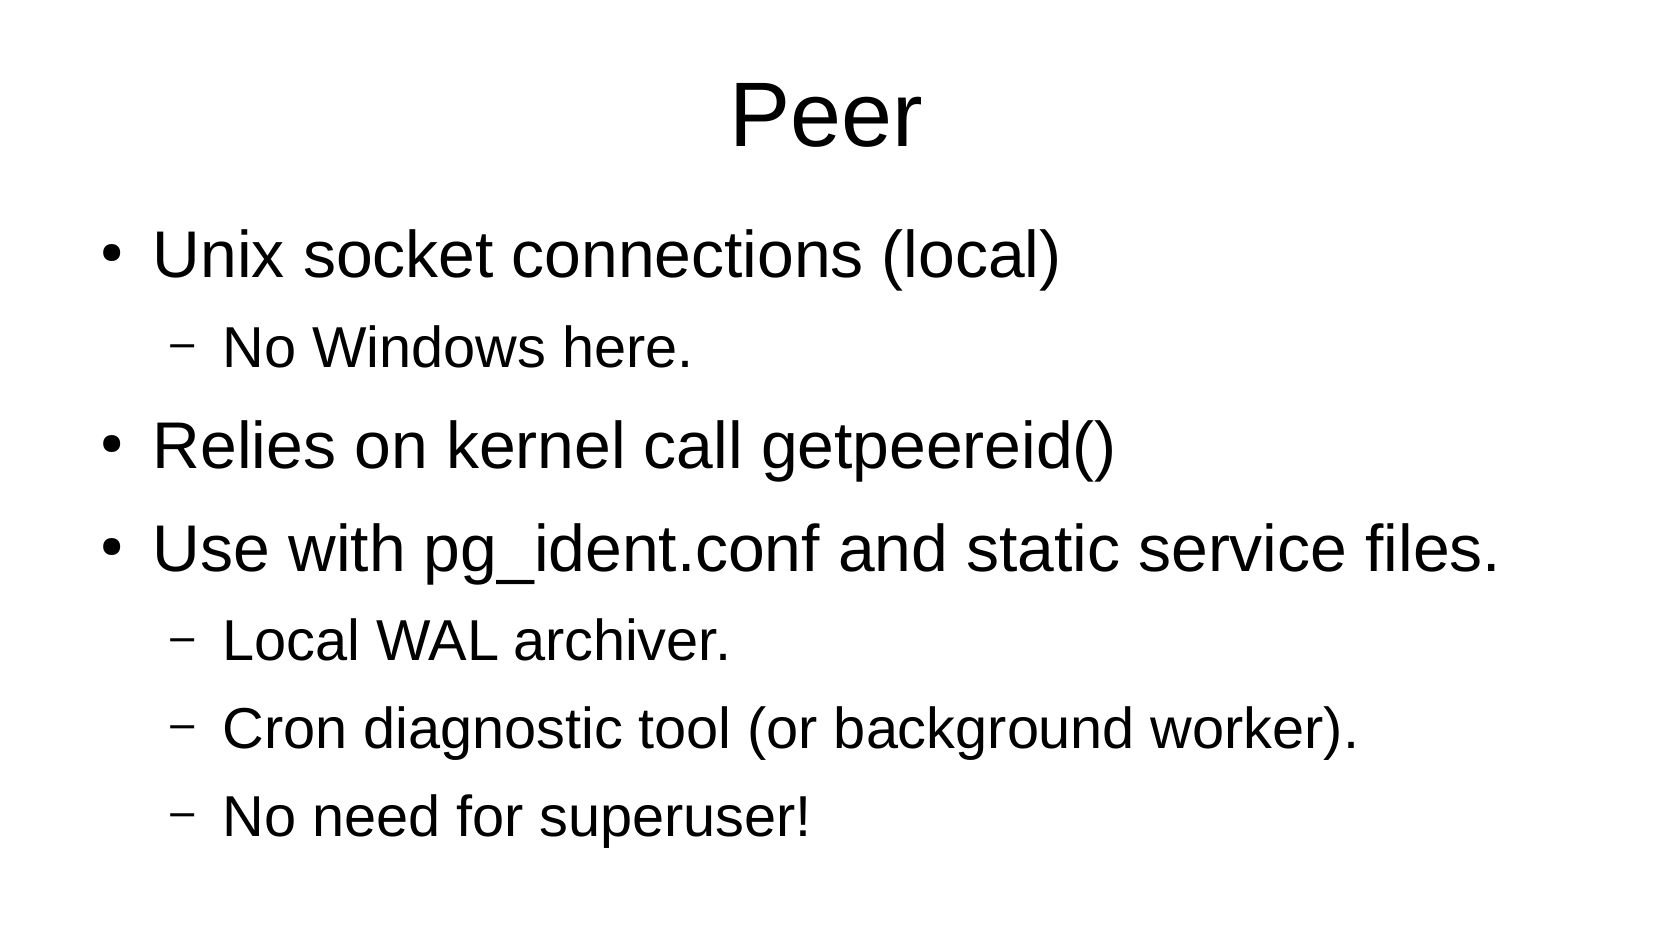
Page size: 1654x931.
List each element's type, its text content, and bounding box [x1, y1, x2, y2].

title Peer [82, 37, 1571, 193]
list Unix socket connections (local) No Windows here. Relies on kernel call getpeereid() Use with pg_ident.conf and static service files. Local WAL archiver. Cron diagnostic tool (or background worker). No need for superuser! [82, 217, 1571, 856]
